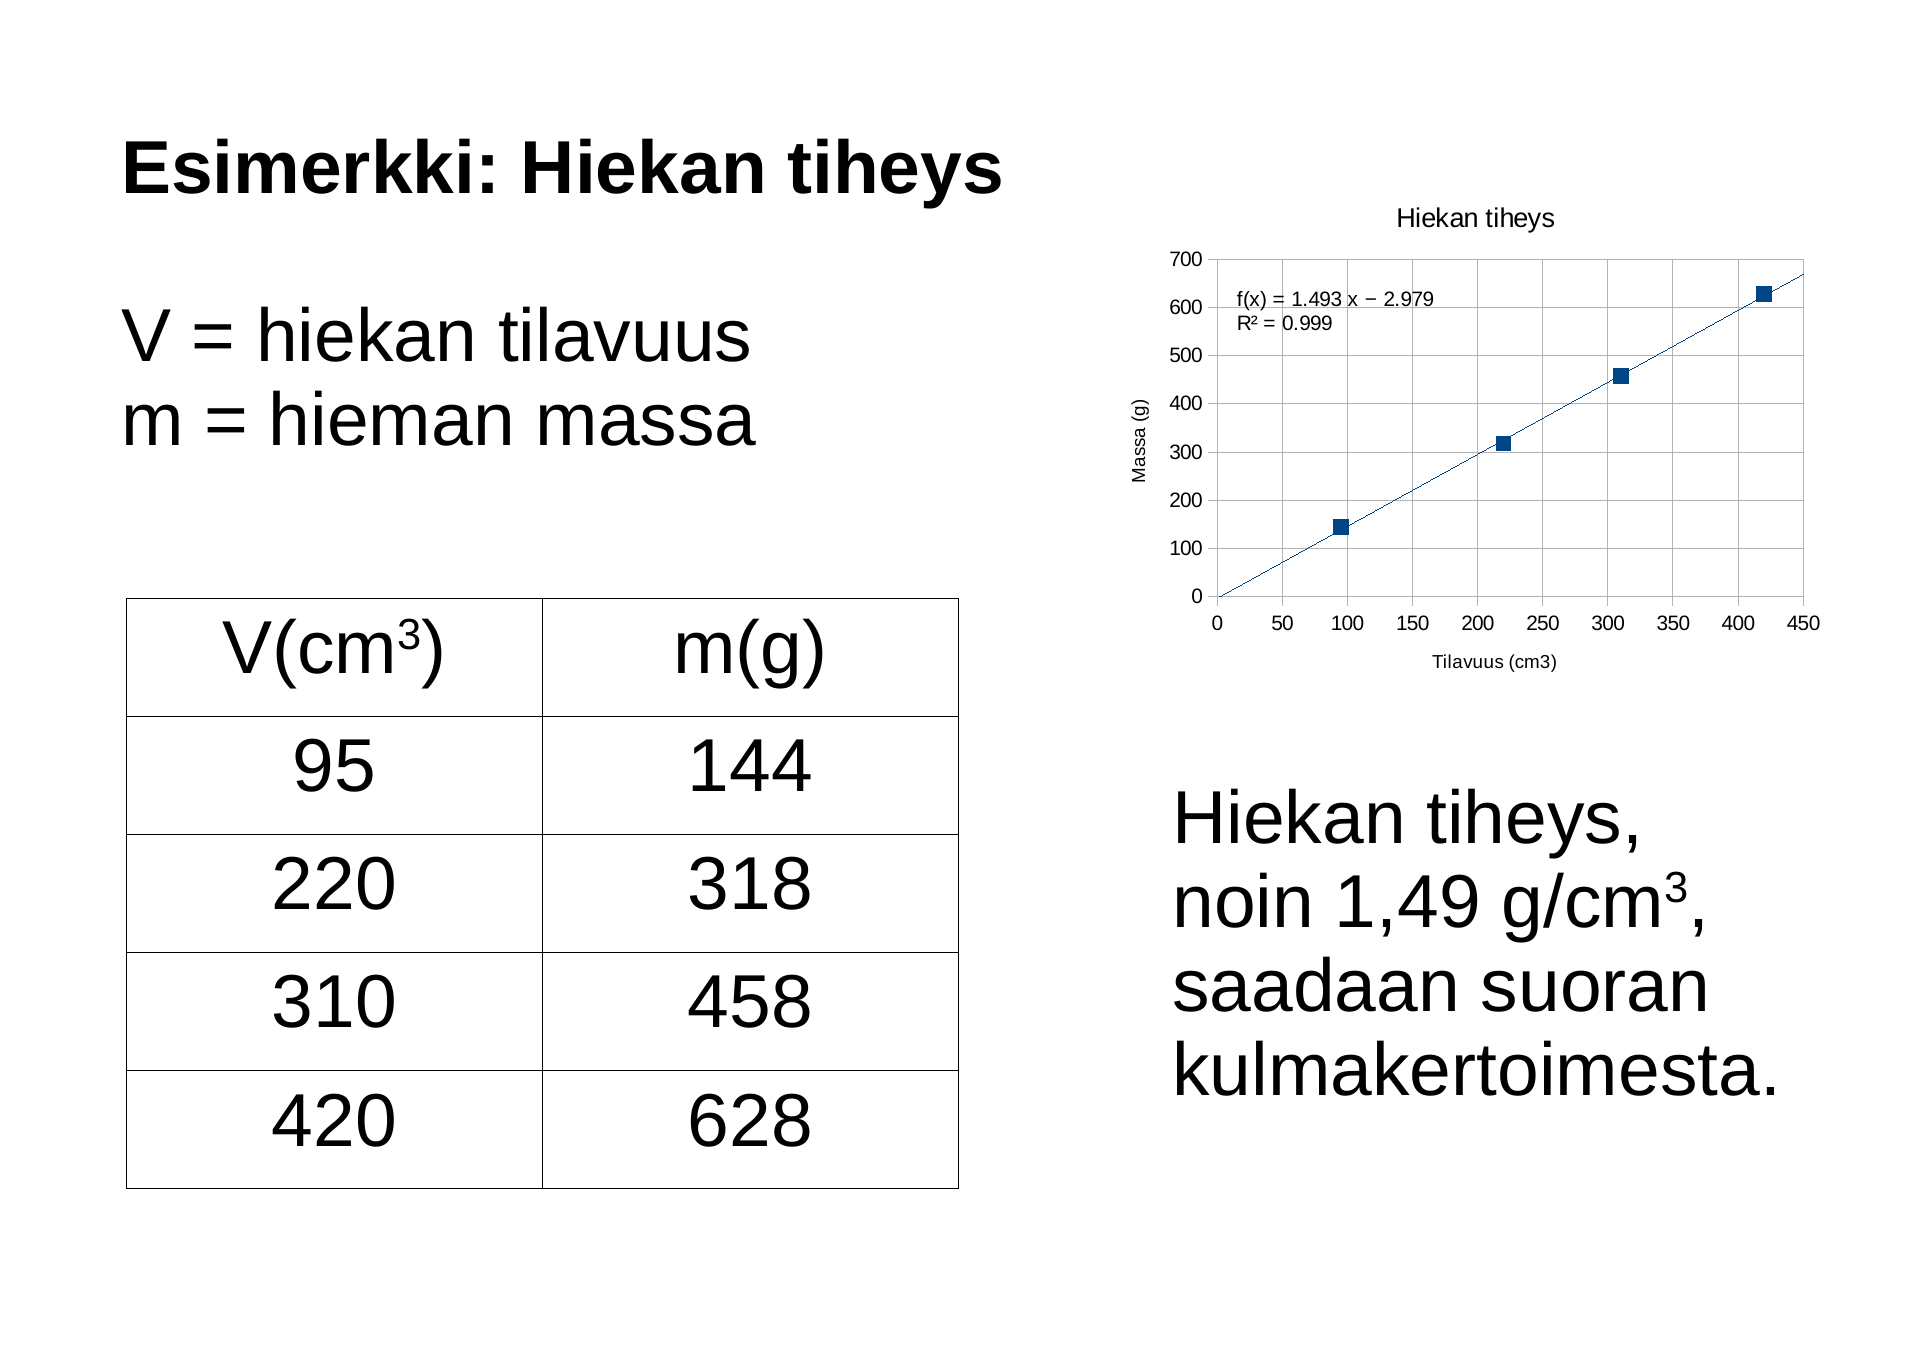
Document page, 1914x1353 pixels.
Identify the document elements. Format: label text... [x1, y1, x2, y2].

table_header V(cm3) [127, 599, 542, 716]
table_cell 310 [127, 953, 542, 1070]
table_cell 95 [127, 717, 542, 834]
table_cell 628 [543, 1071, 958, 1188]
chart [1122, 177, 1831, 709]
table_cell 318 [543, 835, 958, 952]
table_cell 144 [543, 717, 958, 834]
table_header m(g) [543, 599, 958, 716]
table_cell 458 [543, 953, 958, 1070]
text_box Hiekan tiheys, noin 1,49 g/cm3, saadaan suoran kulmakertoimesta. [1157, 767, 1796, 1119]
text_box Esimerkki: Hiekan tiheys V = hiekan tilavuus m = hieman massa [106, 118, 1020, 637]
table_cell 220 [127, 835, 542, 952]
table_cell 420 [127, 1071, 542, 1188]
